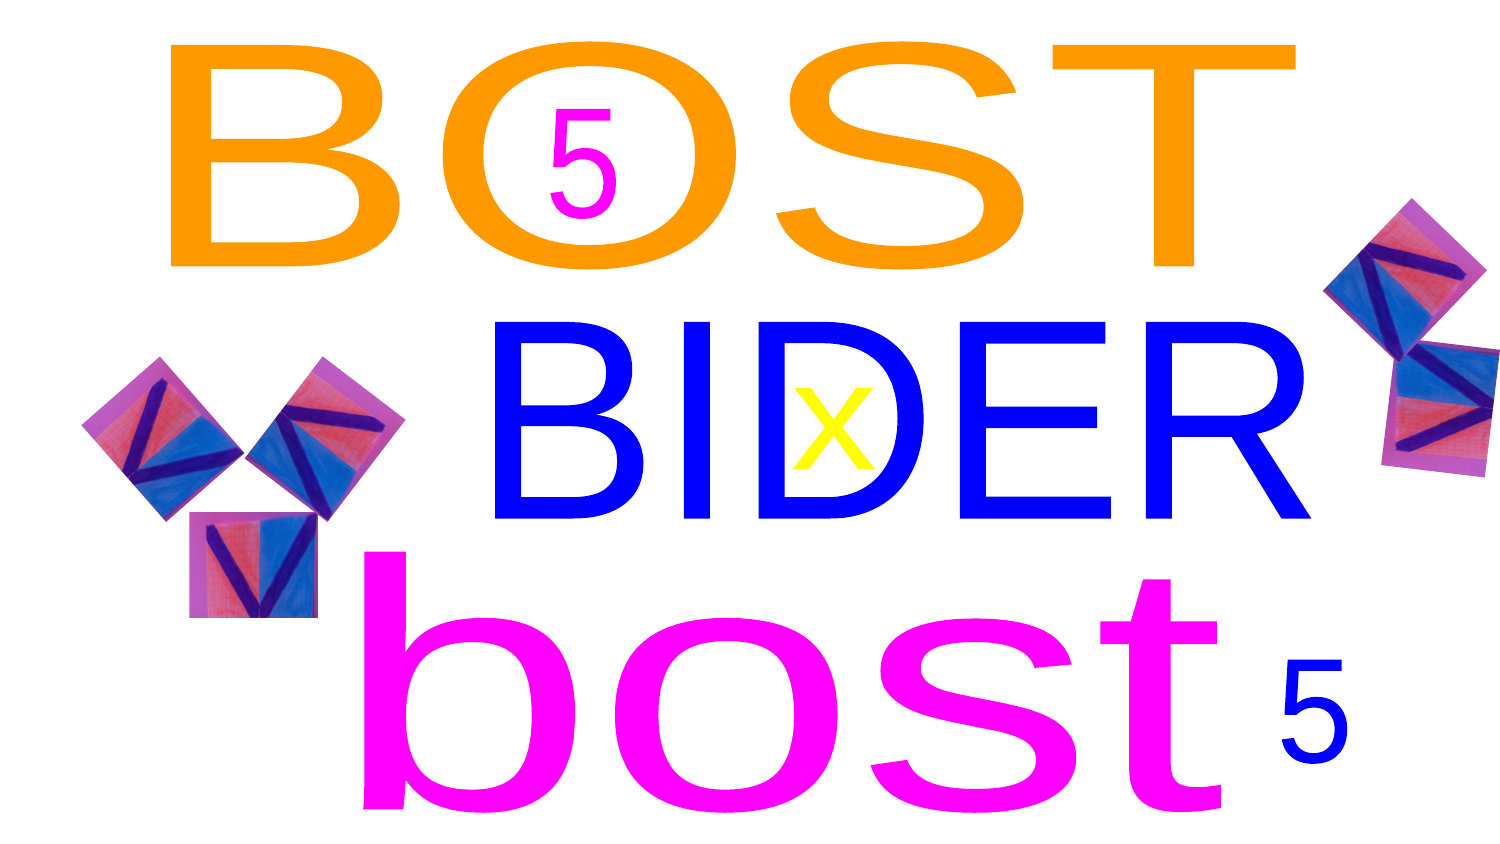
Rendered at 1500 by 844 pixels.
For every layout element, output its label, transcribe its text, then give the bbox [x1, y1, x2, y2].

text_box BOST [775, 41, 1024, 270]
picture [1322, 198, 1500, 478]
text_box 5 [550, 108, 616, 219]
text_box BOST [1052, 44, 1296, 267]
text_box bost [1100, 579, 1221, 813]
text_box BIDER [959, 321, 1111, 519]
text_box bost [363, 551, 576, 813]
text_box BOST [171, 44, 400, 267]
picture [189, 356, 406, 618]
picture [81, 356, 245, 522]
text_box x [792, 388, 875, 470]
text_box BIDER [495, 321, 644, 519]
text_box bost [870, 618, 1077, 813]
text_box BIDER [758, 321, 924, 519]
text_box 5 [1281, 659, 1348, 764]
text_box bost [614, 617, 838, 813]
text_box BOST [442, 41, 736, 270]
text_box BIDER [683, 321, 710, 519]
text_box BIDER [1145, 321, 1312, 519]
